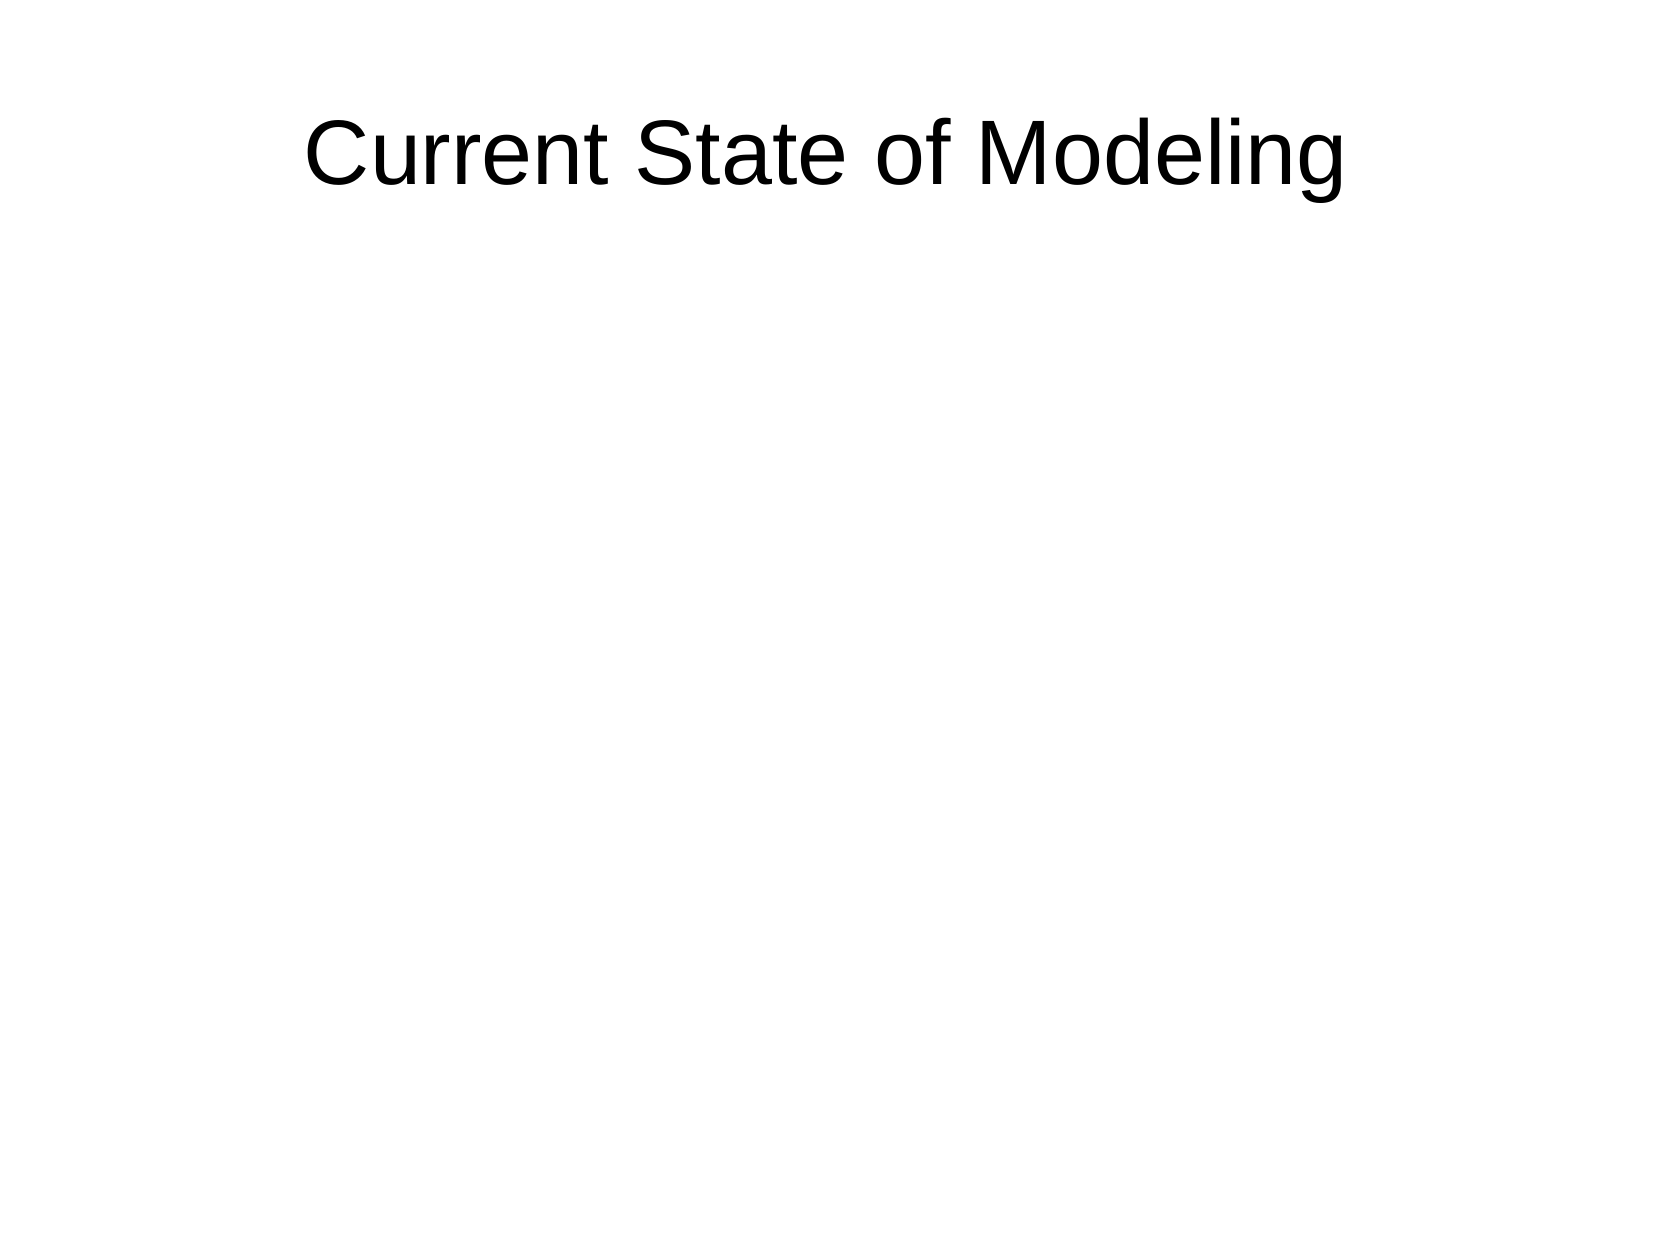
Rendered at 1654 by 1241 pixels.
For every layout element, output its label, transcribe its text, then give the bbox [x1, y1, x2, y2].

title Current State of Modeling [82, 49, 1571, 257]
